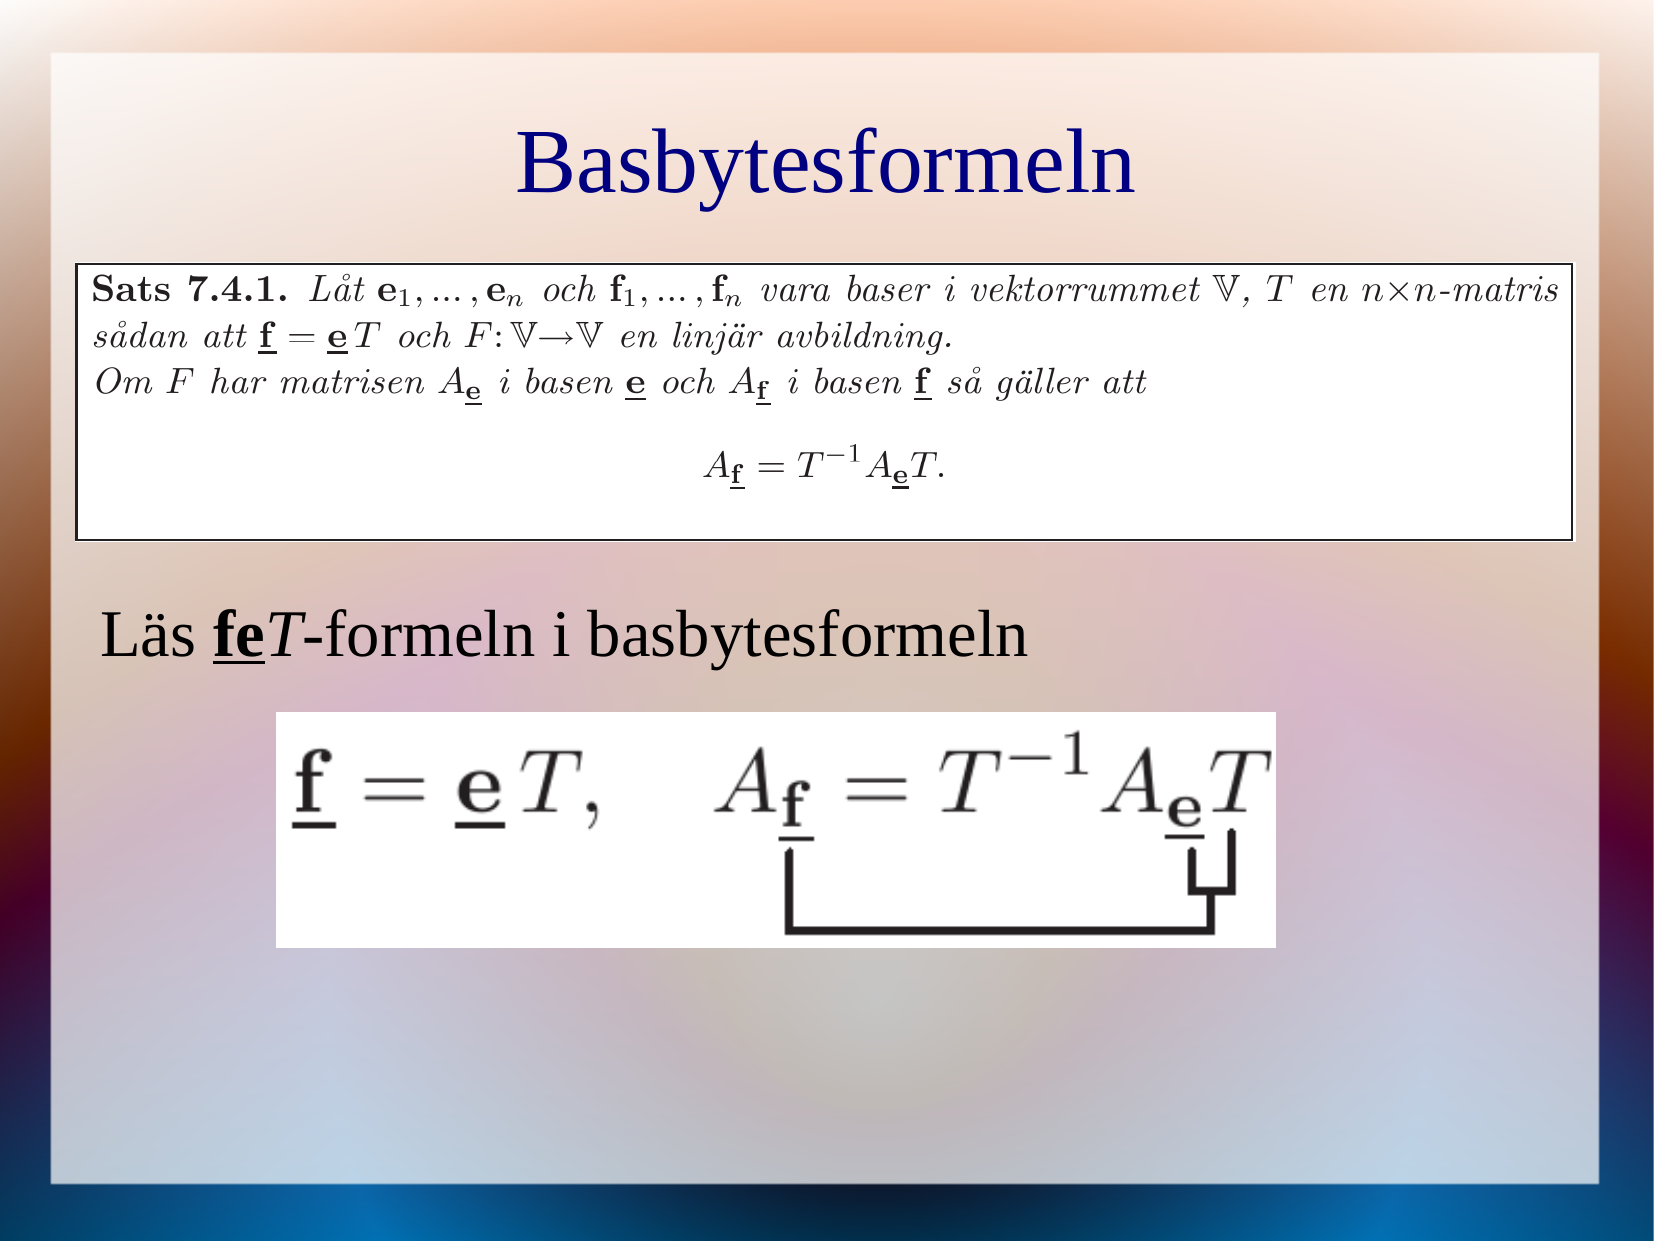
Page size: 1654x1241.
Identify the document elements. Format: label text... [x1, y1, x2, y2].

picture [0, 0, 1654, 1241]
list Läs feT-formeln i basbytesformeln [82, 542, 1571, 1034]
title Basbytesformeln [82, 55, 1571, 262]
